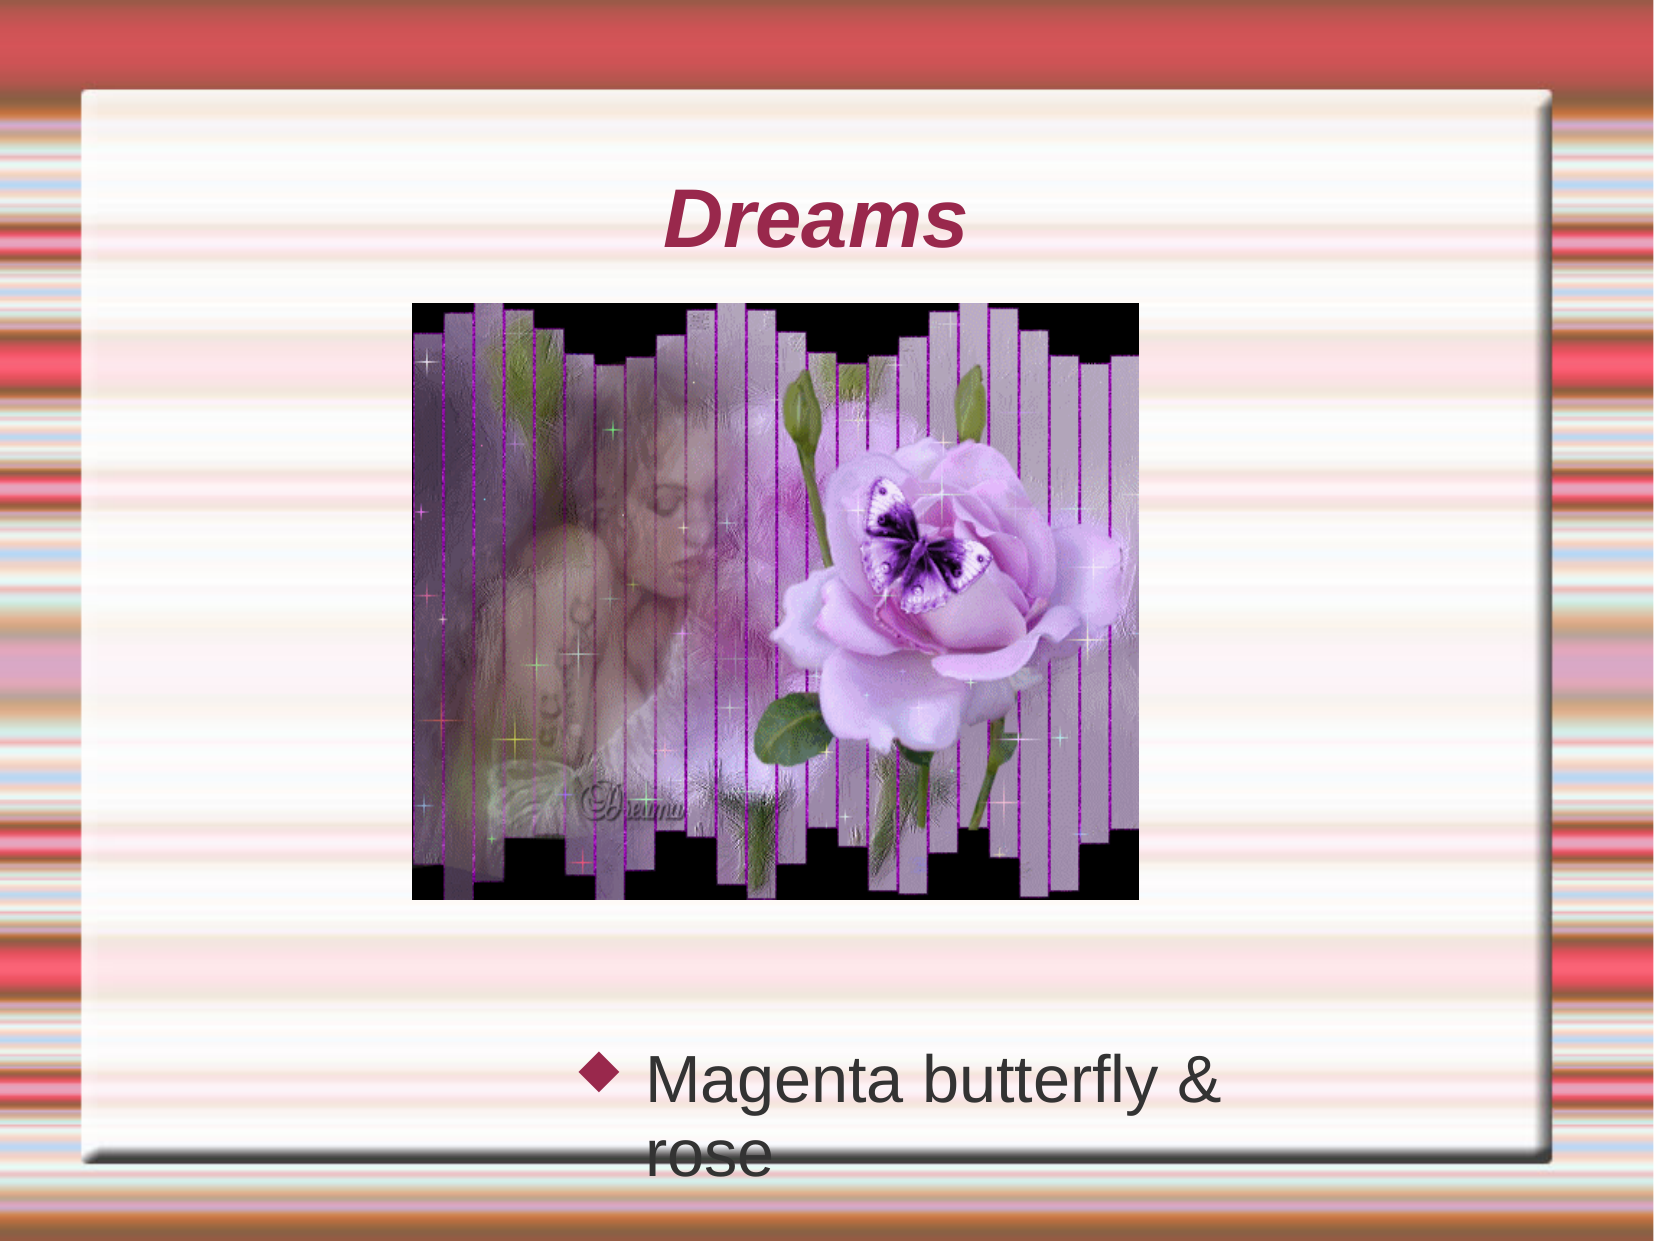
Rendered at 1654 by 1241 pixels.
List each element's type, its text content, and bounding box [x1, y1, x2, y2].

list Magenta butterfly & rose [562, 1041, 1289, 1241]
picture [0, 0, 1654, 1241]
title Dreams [121, 114, 1534, 322]
